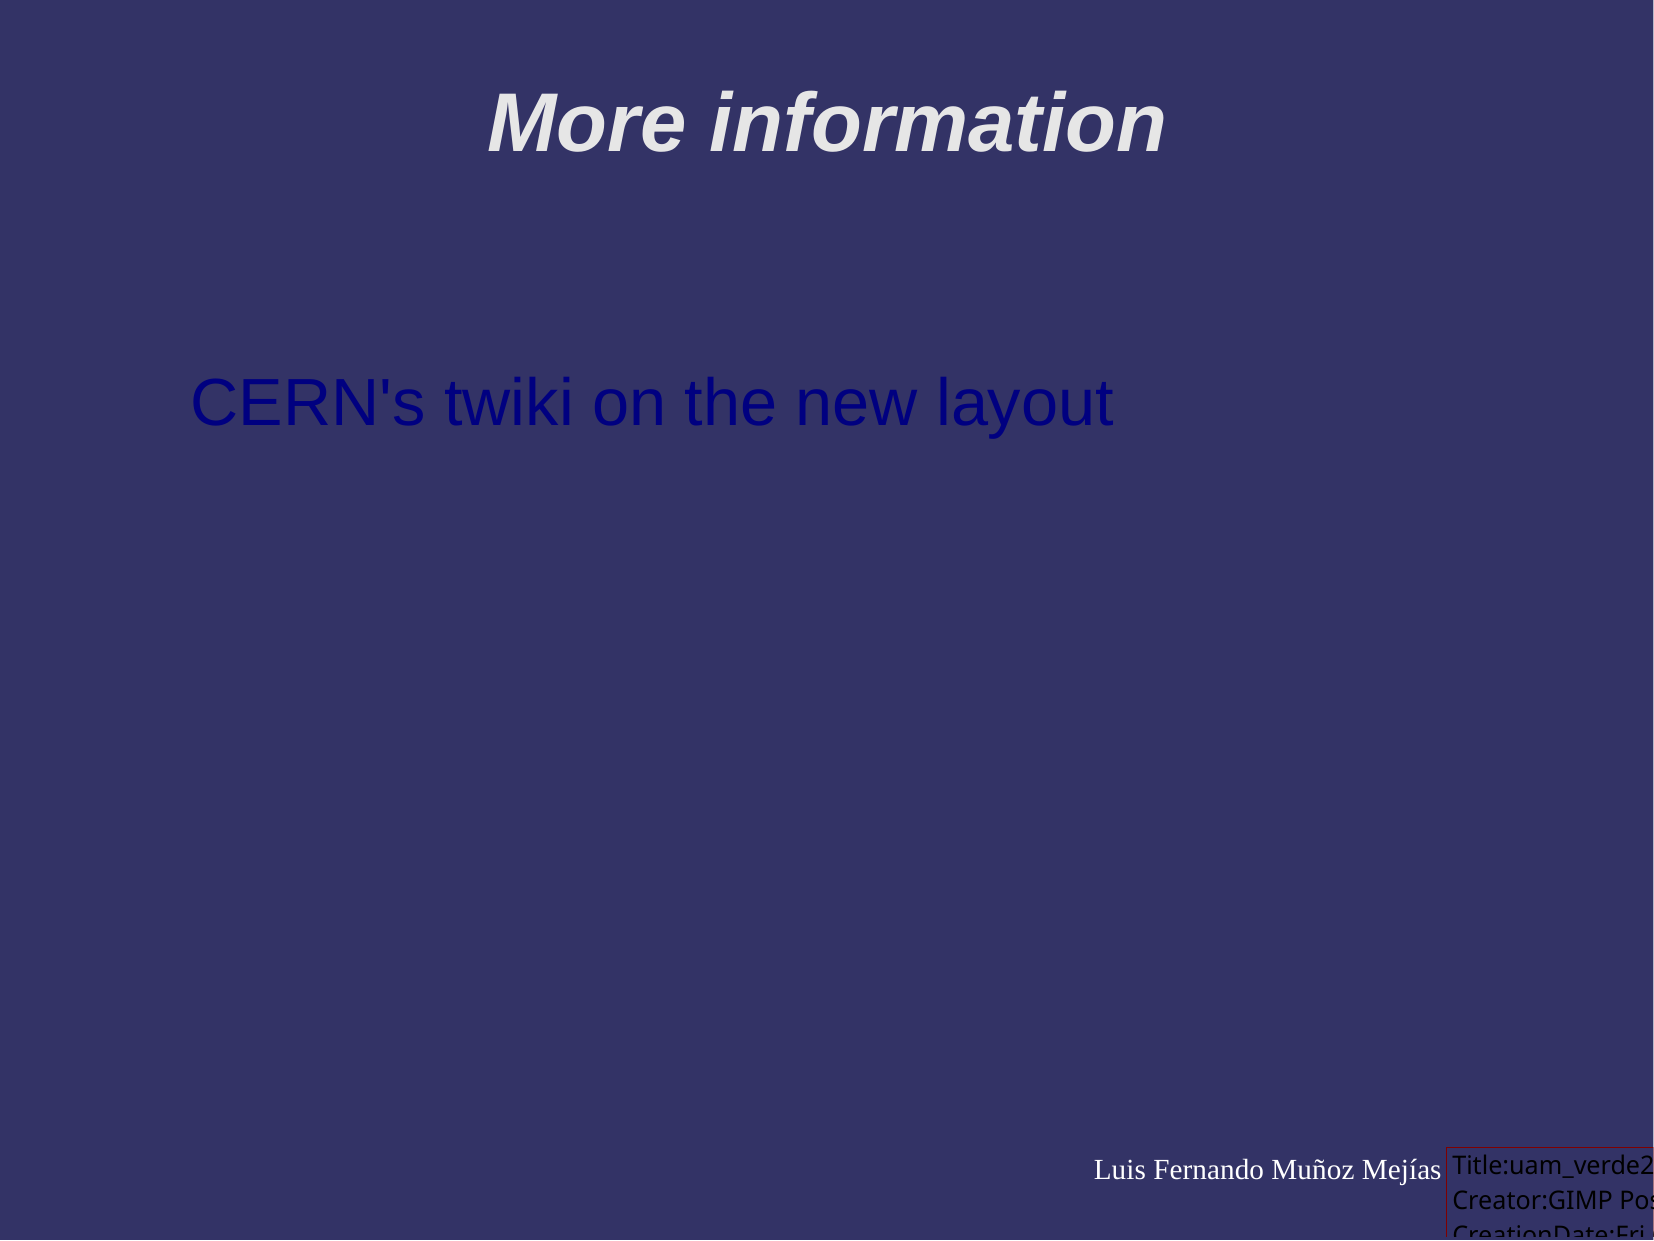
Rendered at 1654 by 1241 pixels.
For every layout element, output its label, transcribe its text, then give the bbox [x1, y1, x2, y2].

list CERN's twiki on the new layout [178, 364, 1570, 1147]
title More information [121, 19, 1534, 227]
